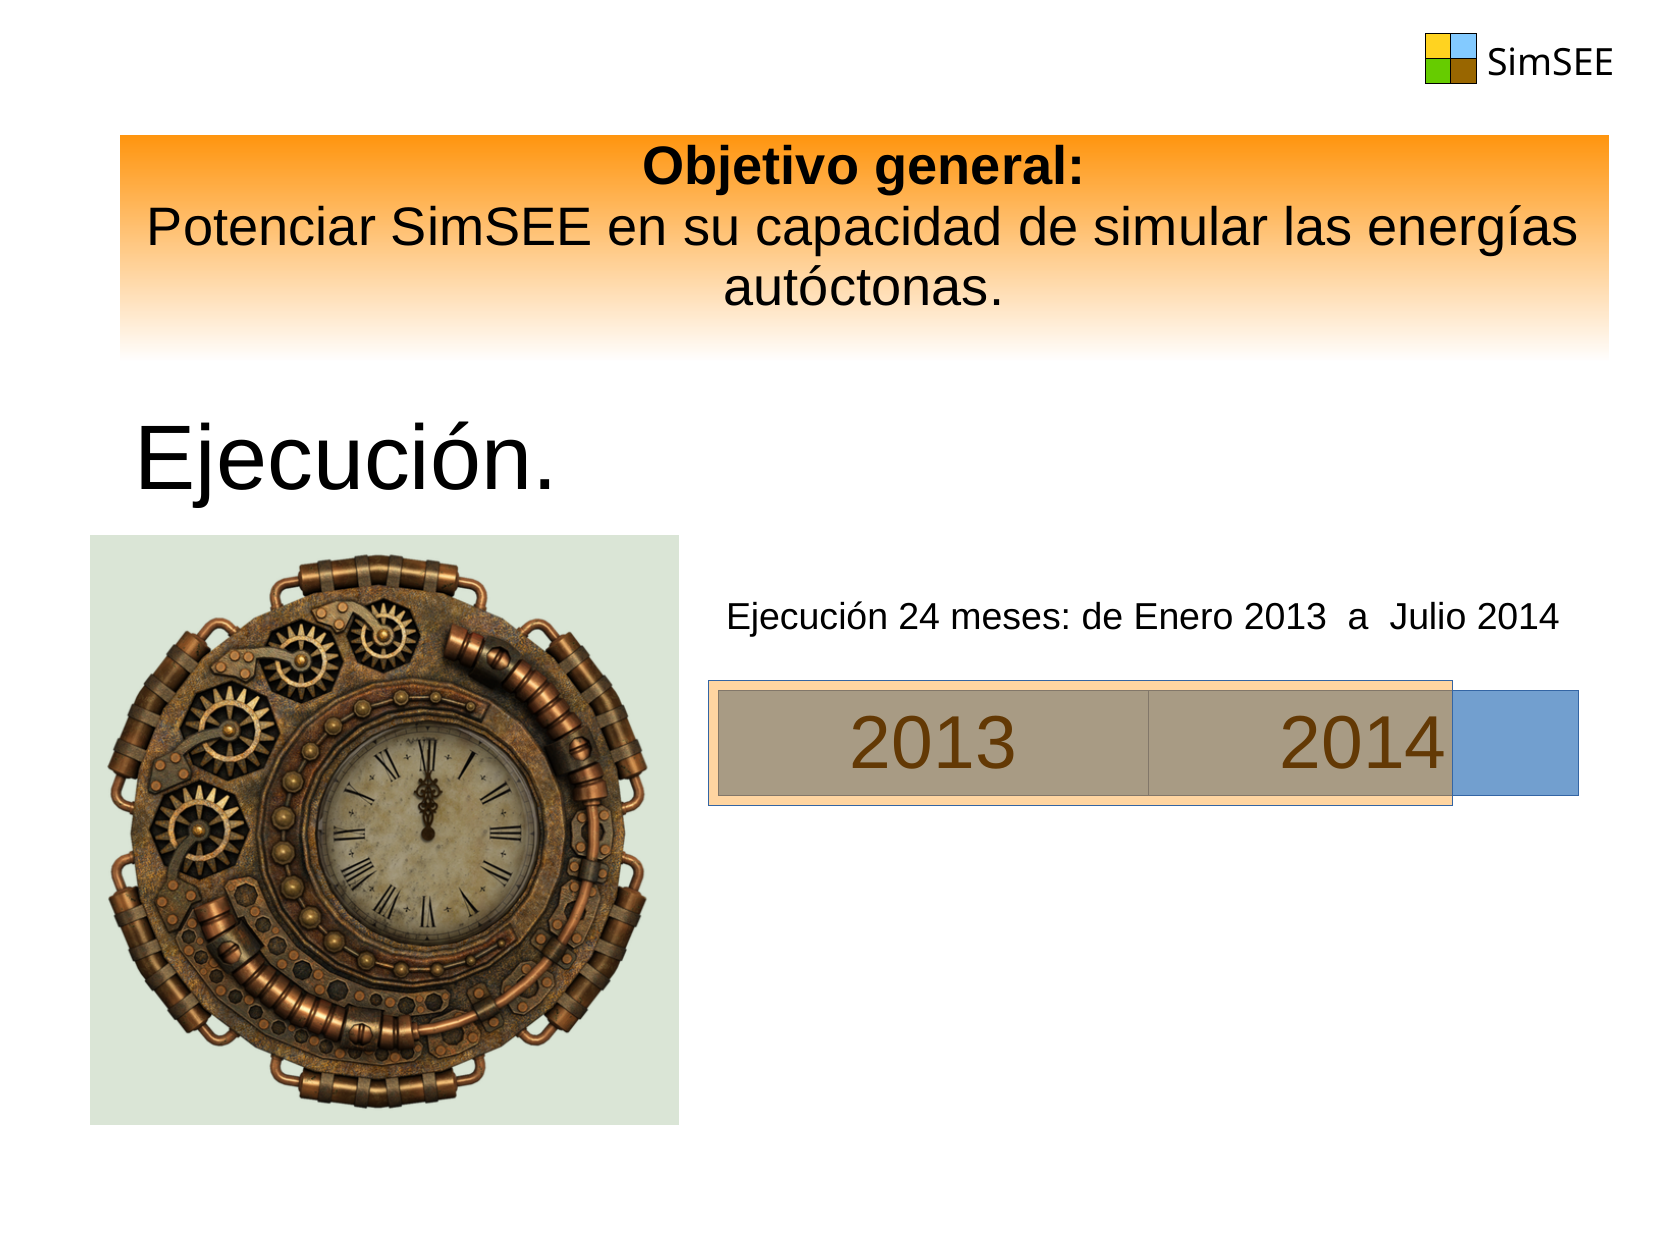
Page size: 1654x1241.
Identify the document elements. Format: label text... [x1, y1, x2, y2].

picture [90, 535, 679, 1126]
text_box Ejecución 24 meses: de Enero 2013 a Julio 2014 [711, 588, 1576, 646]
text_box 2014 [1453, 690, 1579, 796]
text_box [708, 680, 1453, 806]
title Objetivo general: Potenciar SimSEE en su capacidad de simular las energías autóctonas. [120, 135, 1609, 361]
title Ejecución. [105, 375, 589, 535]
